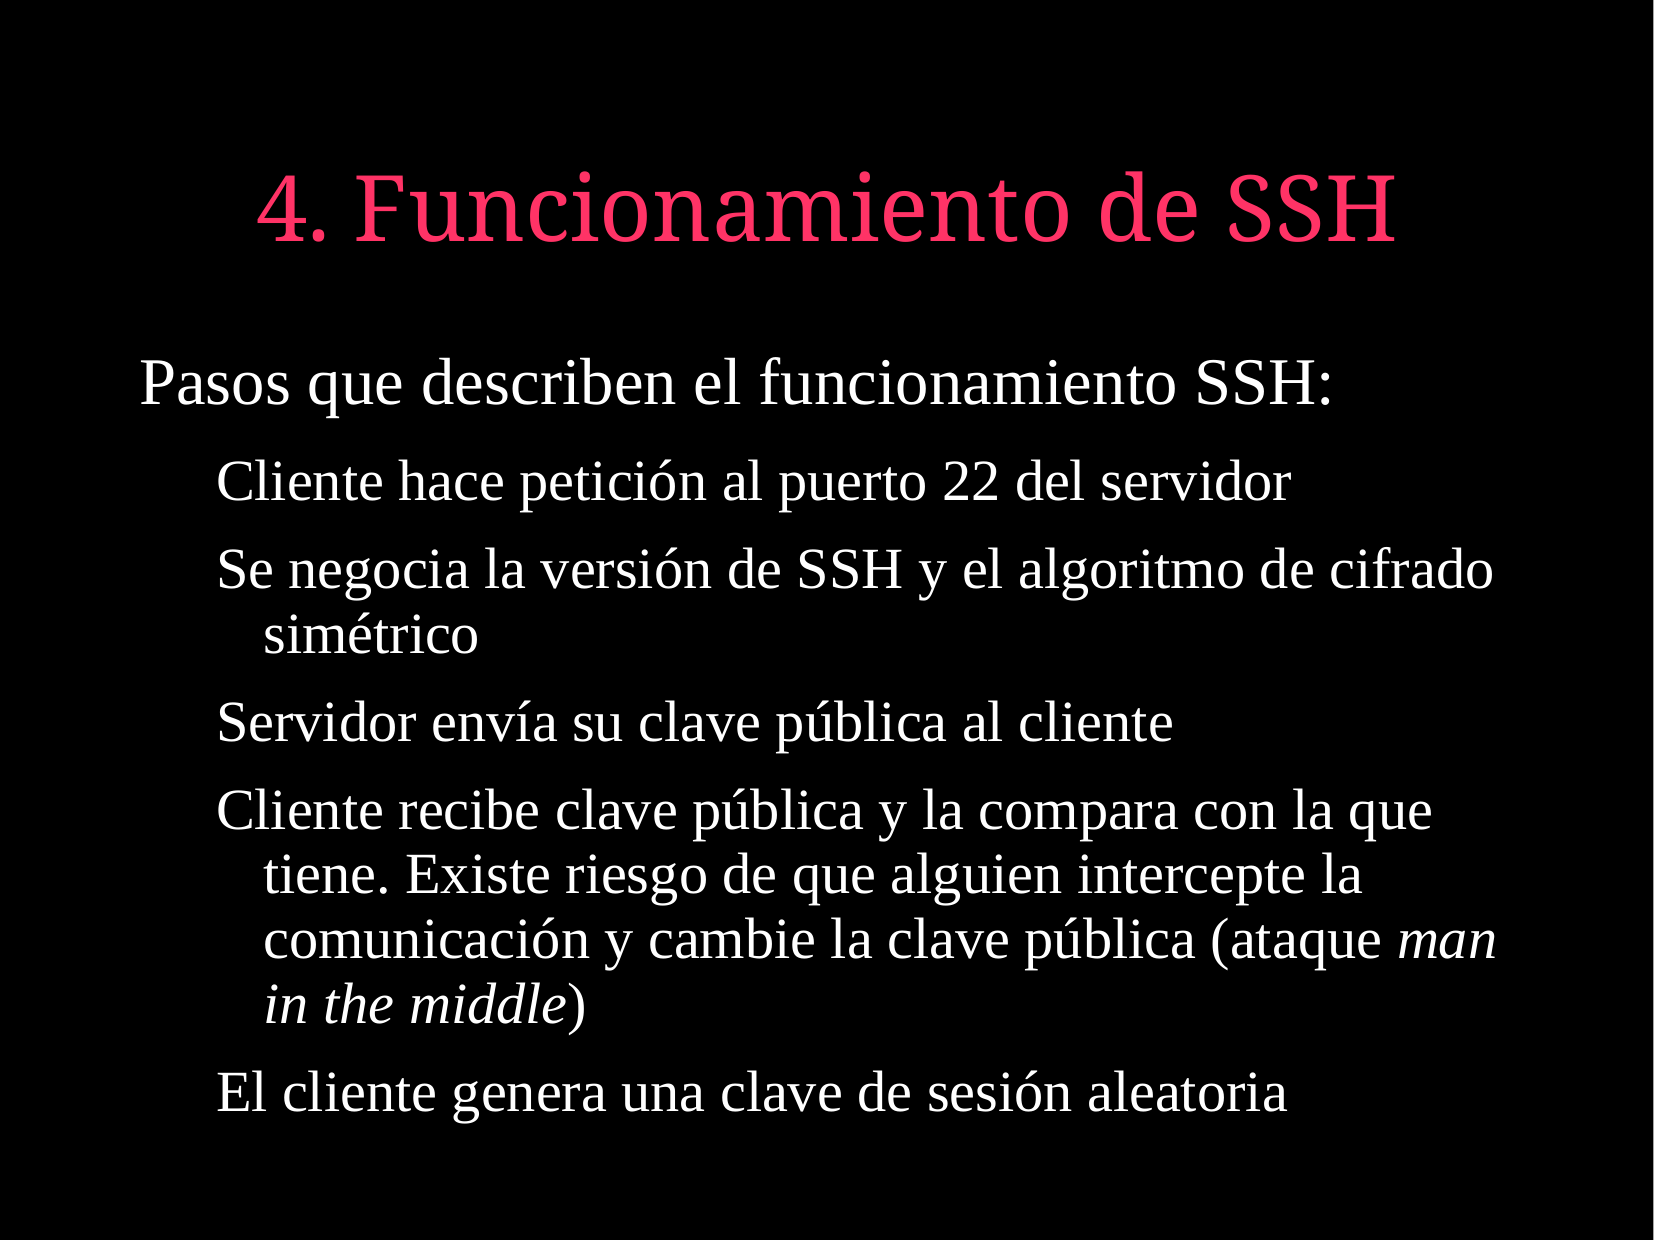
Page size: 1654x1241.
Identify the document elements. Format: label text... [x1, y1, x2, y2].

title 4. Funcionamiento de SSH [121, 102, 1534, 311]
list Pasos que describen el funcionamiento SSH: Cliente hace petición al puerto 22 del servidor Se negocia la versión de SSH y el algoritmo de cifrado simétrico Servidor envía su clave pública al cliente Cliente recibe clave pública y la compara con la que tiene. Existe riesgo de que alguien intercepte la comunicación y cambie la clave pública (ataque man in the middle) El cliente genera una clave de sesión aleatoria [121, 344, 1534, 1133]
